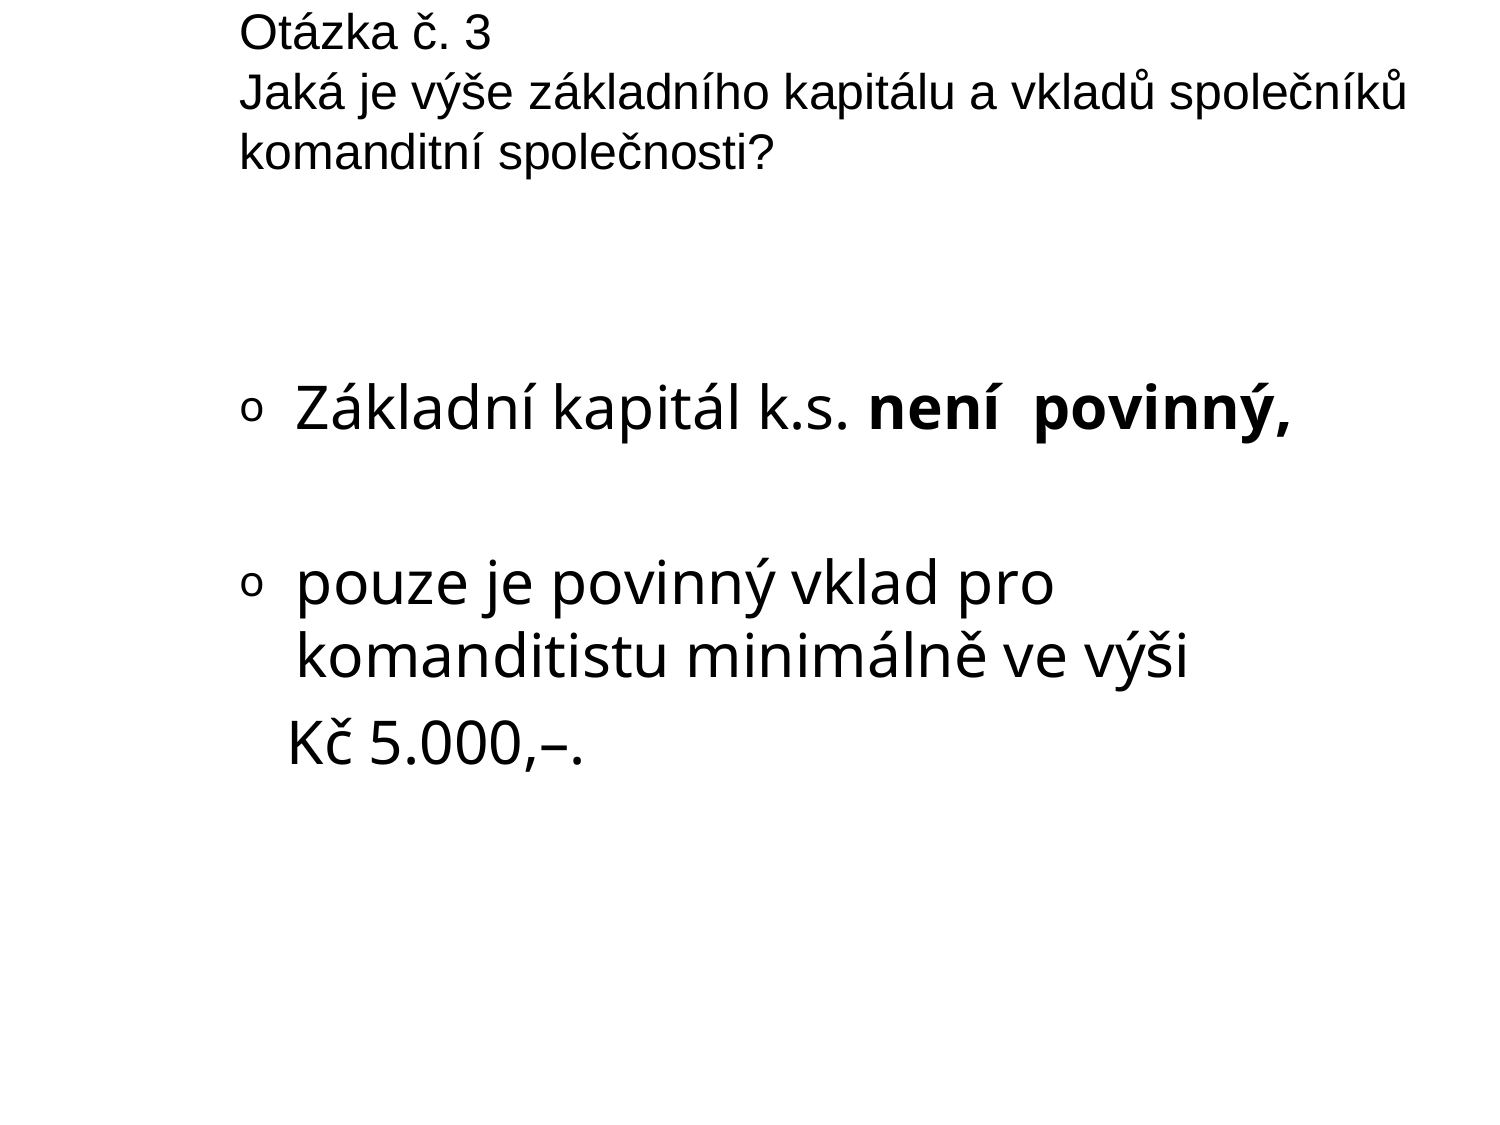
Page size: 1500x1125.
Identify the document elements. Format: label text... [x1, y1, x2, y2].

title Otázka č. 3 Jaká je výše základního kapitálu a vkladů společníků komanditní společnosti? [224, 0, 1425, 237]
list Základní kapitál k.s. není povinný, pouze je povinný vklad pro komanditistu minimálně ve výši Kč 5.000,–. [224, 361, 1425, 975]
